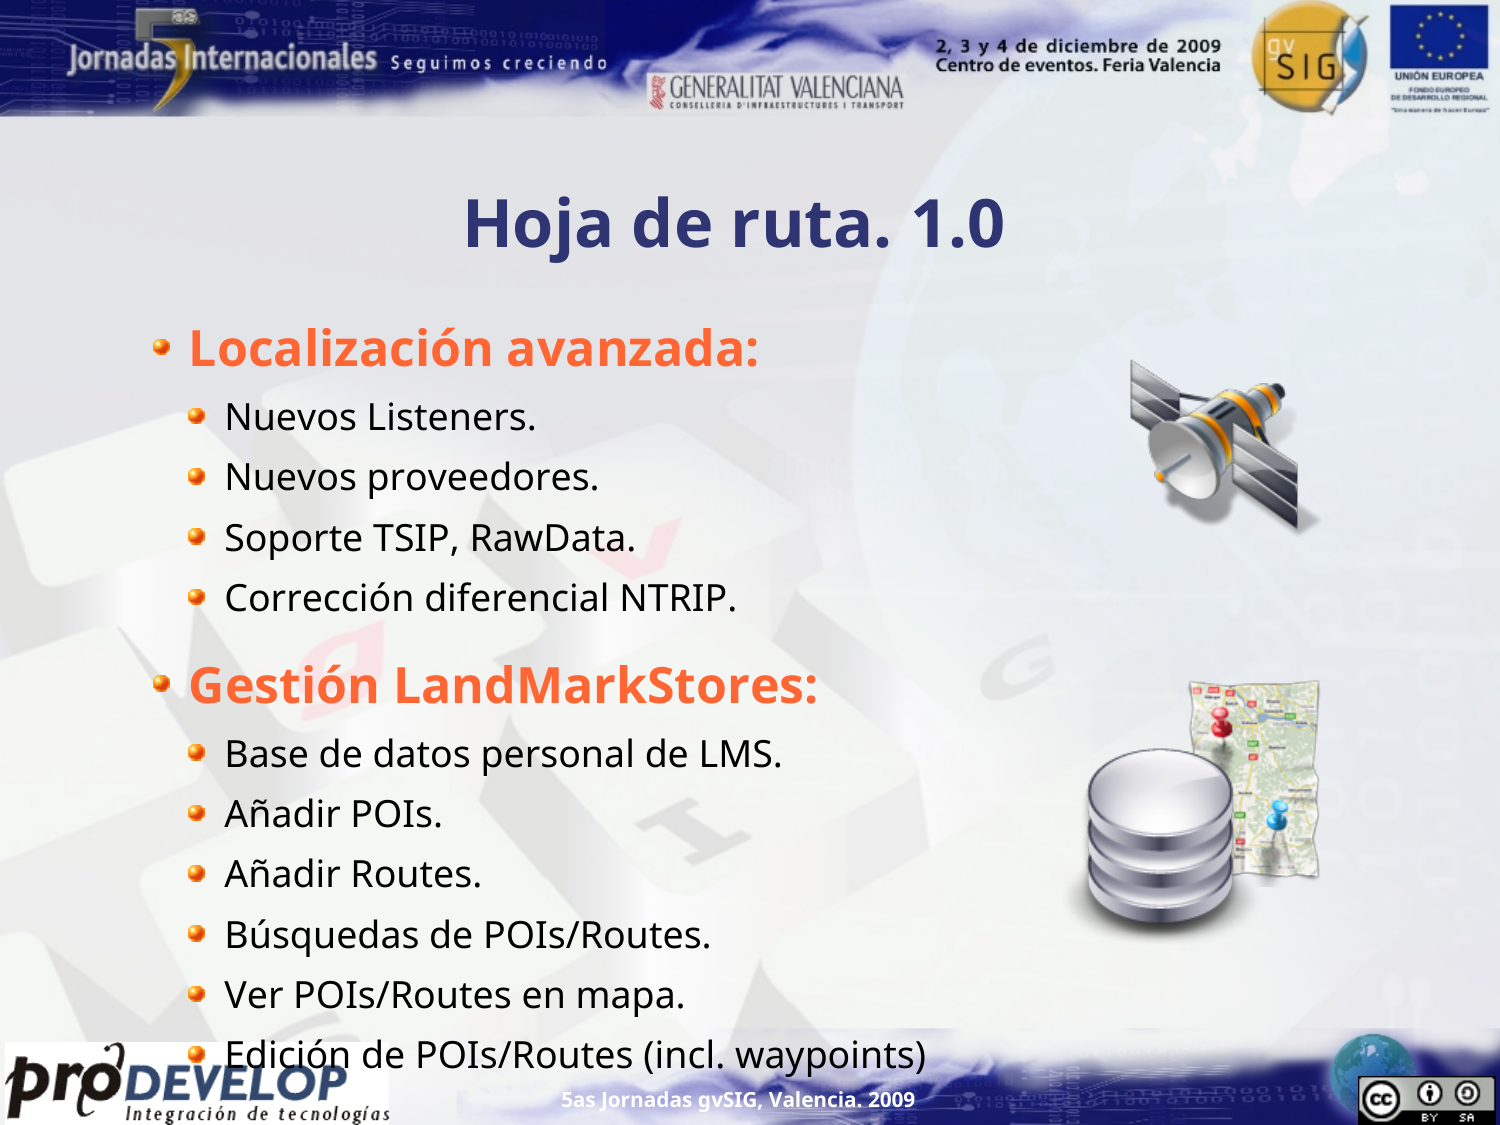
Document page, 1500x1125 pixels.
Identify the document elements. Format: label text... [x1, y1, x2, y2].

list Gestión LandMarkStores: Base de datos personal de LMS. Añadir POIs. Añadir Routes. Búsquedas de POIs/Routes. Ver POIs/Routes en mapa. Edición de POIs/Routes (incl. waypoints) [118, 649, 1034, 1093]
list Localización avanzada: Nuevos Listeners. Nuevos proveedores. Soporte TSIP, RawData. Corrección diferencial NTRIP. [118, 312, 1063, 650]
title Hoja de ruta. 1.0 [59, 118, 1410, 325]
picture [0, 0, 1500, 1125]
